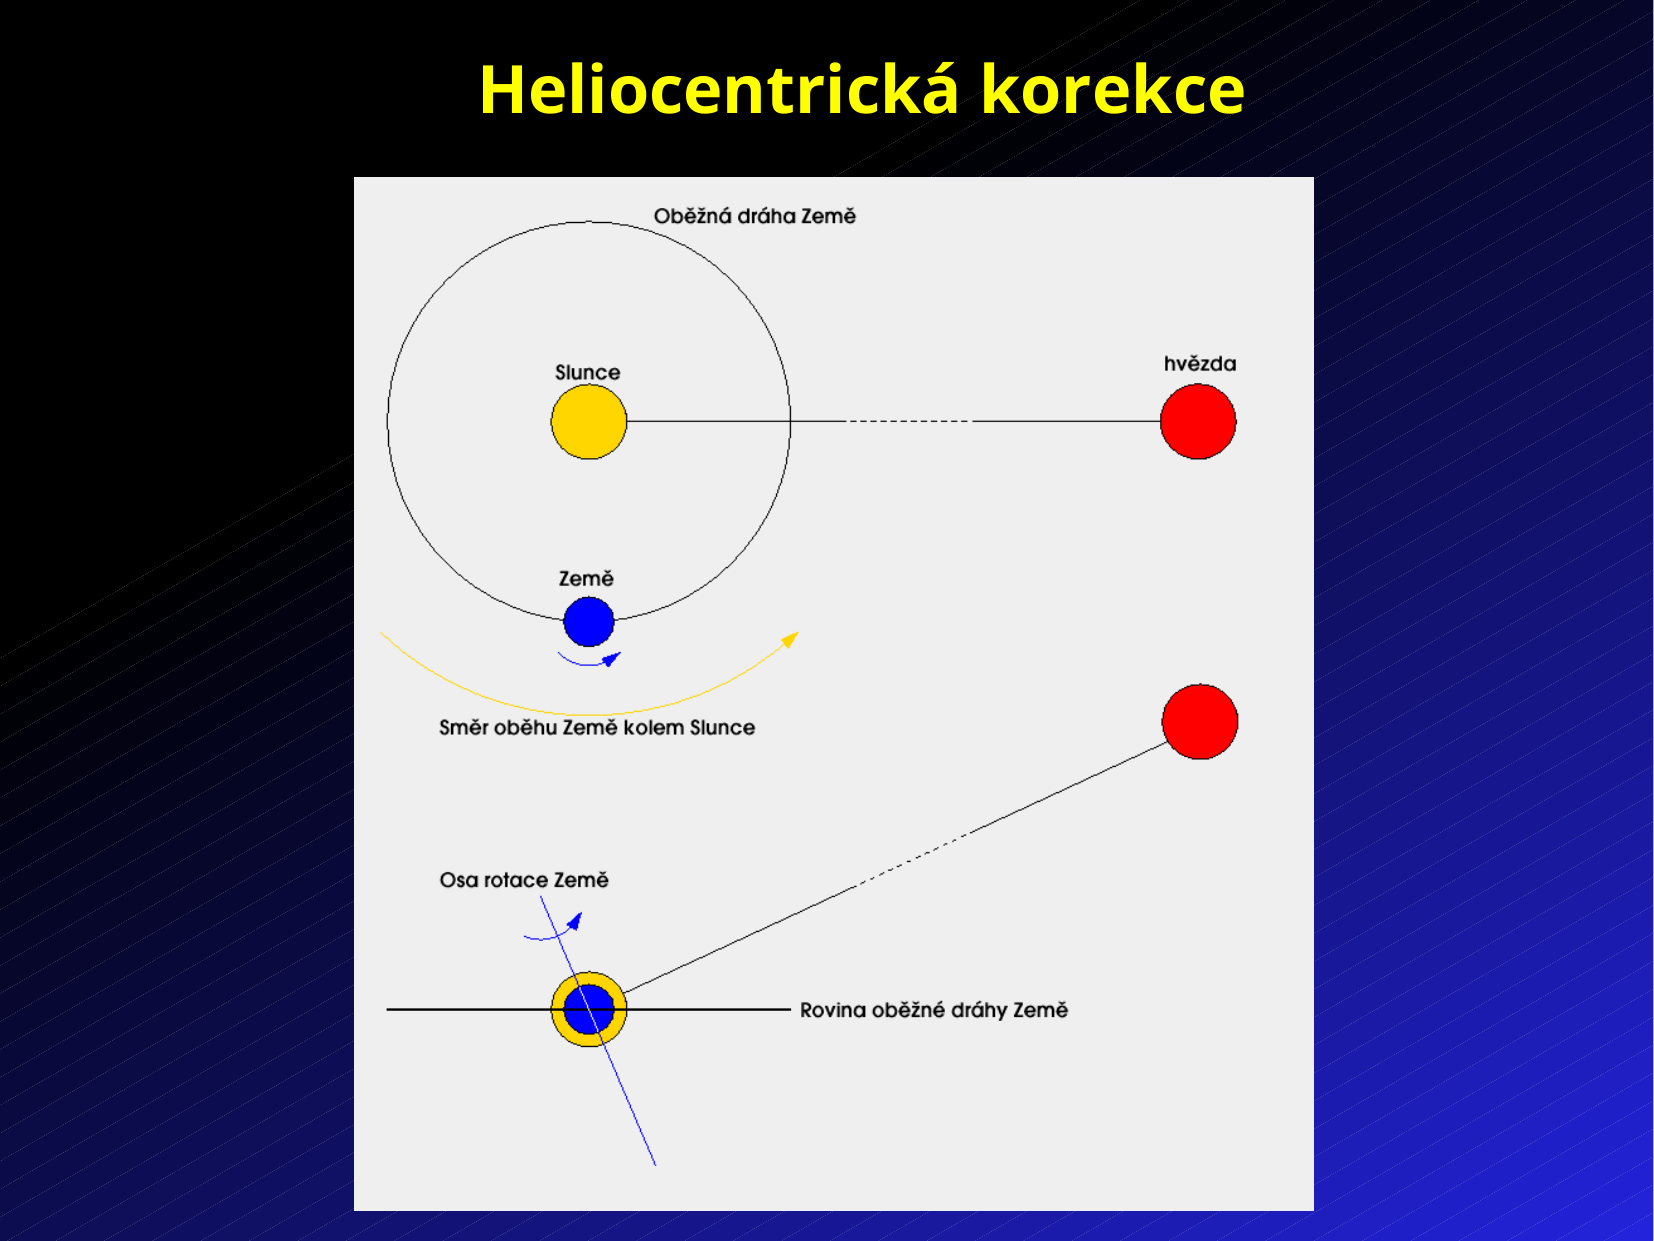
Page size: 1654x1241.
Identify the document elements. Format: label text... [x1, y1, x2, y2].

picture [354, 177, 1314, 1211]
title Heliocentrická korekce [118, 27, 1607, 148]
